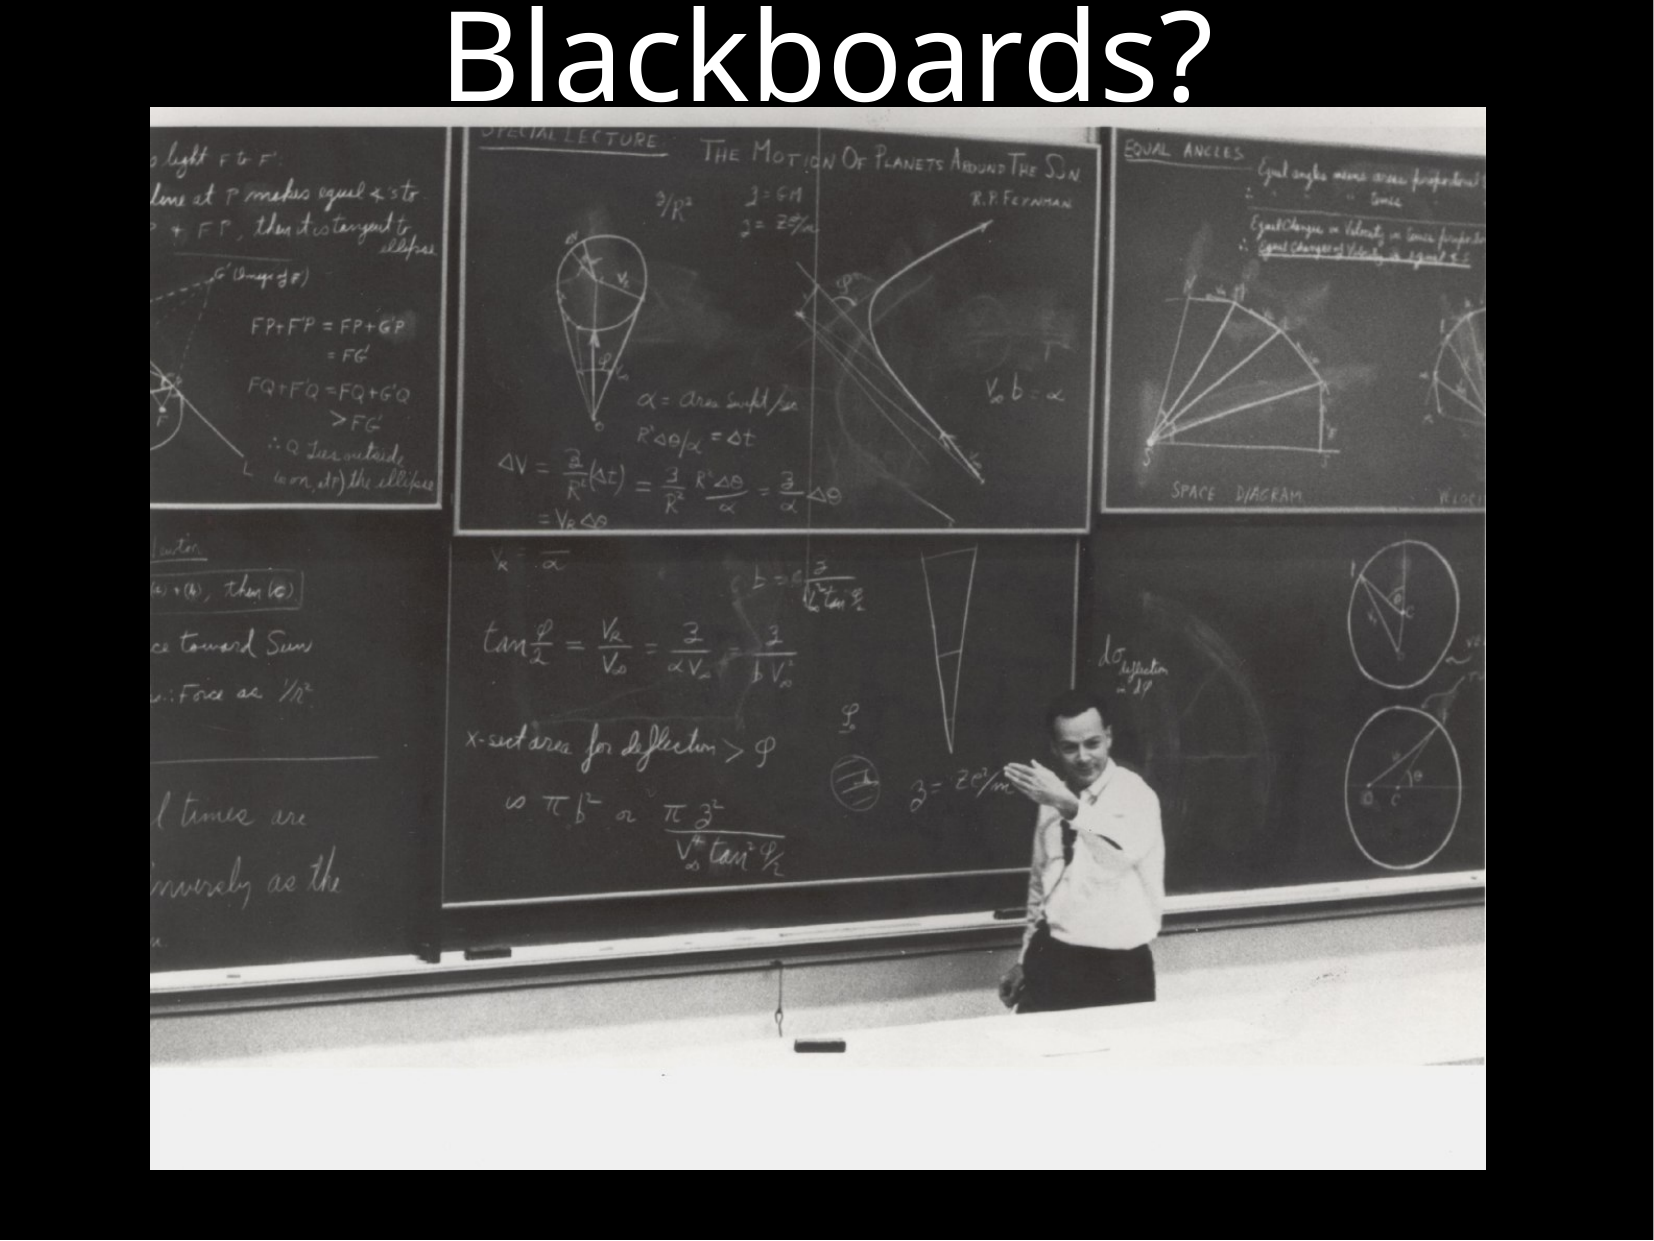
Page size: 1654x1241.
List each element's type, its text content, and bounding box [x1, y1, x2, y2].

picture [150, 129, 1486, 1171]
title Blackboards? [82, 0, 1571, 129]
